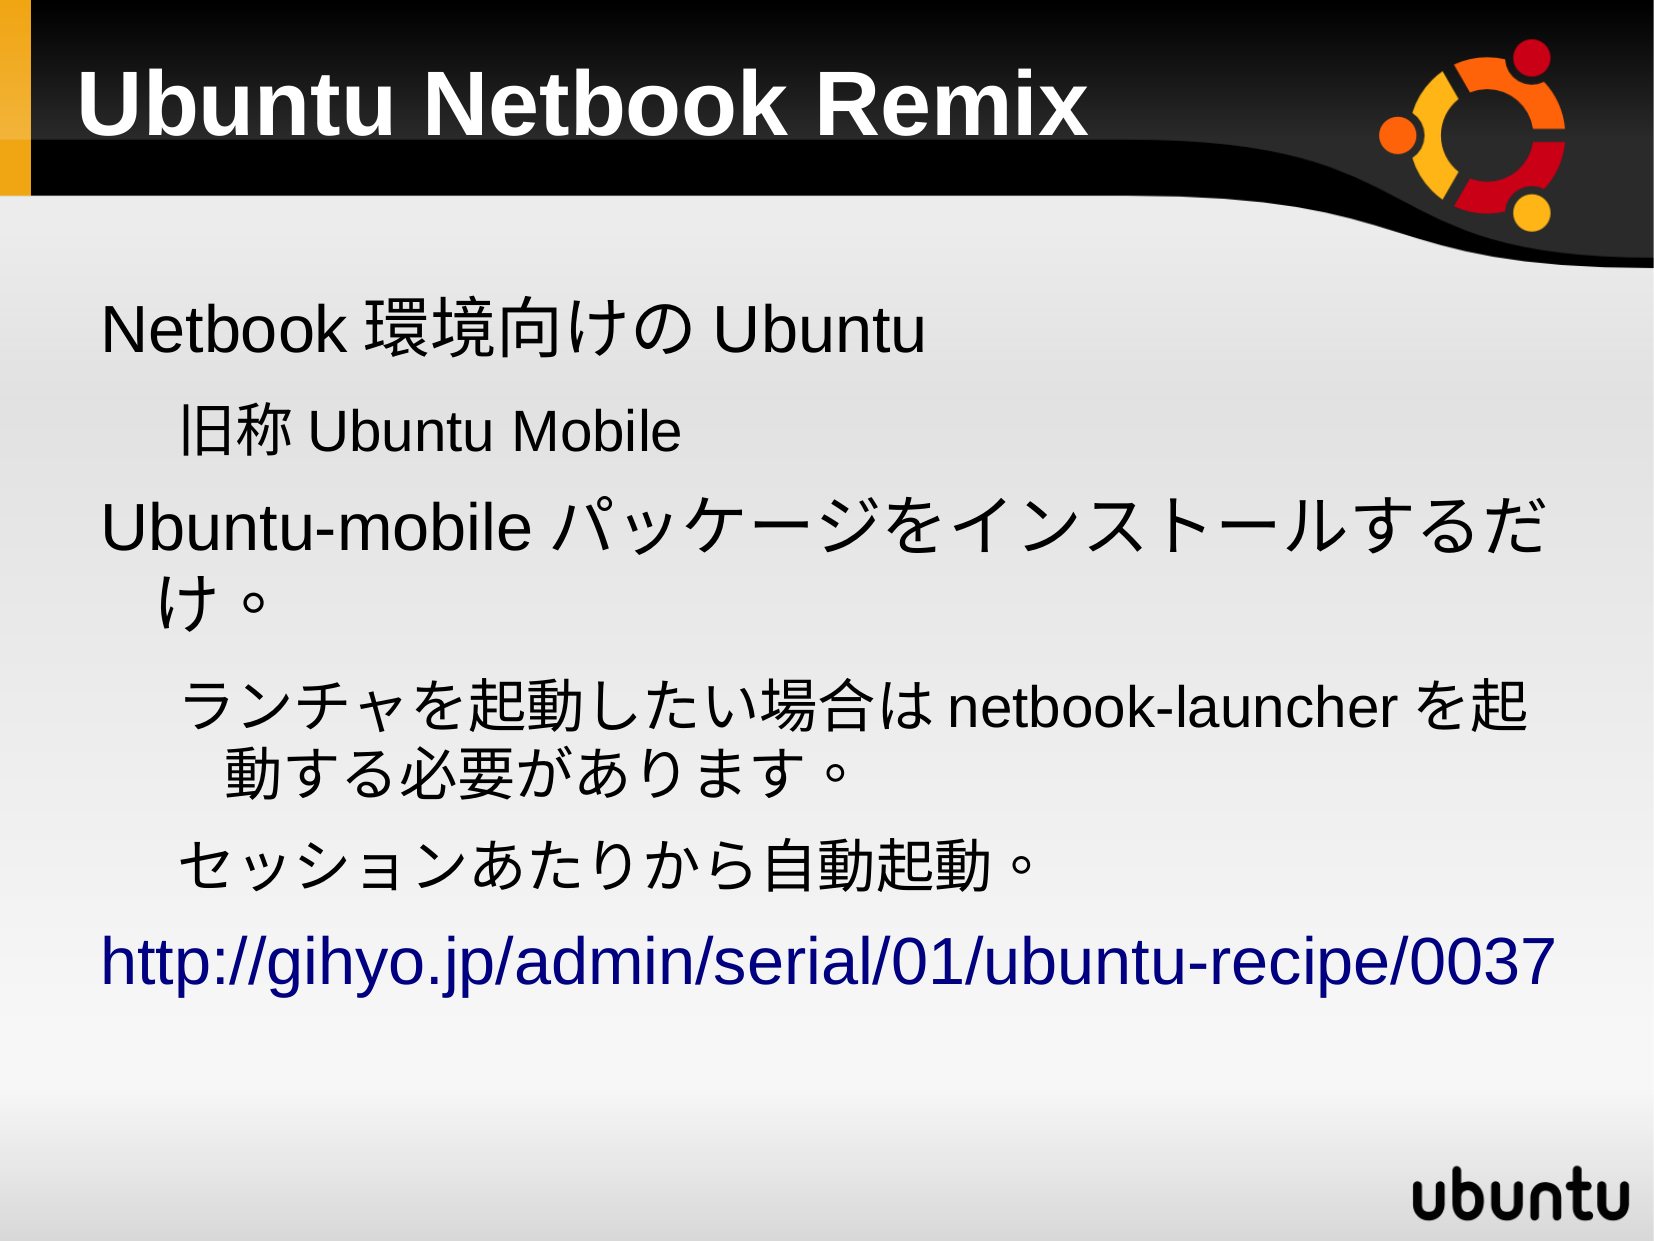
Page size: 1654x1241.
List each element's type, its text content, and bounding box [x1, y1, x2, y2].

title Ubuntu Netbook Remix [76, 7, 1565, 200]
picture [0, 0, 1654, 1241]
list Netbook環境向けのUbuntu 旧称Ubuntu Mobile Ubuntu-mobileパッケージをインストールするだけ。 ランチャを起動したい場合はnetbook-launcherを起動する必要があります。 セッションあたりから自動起動。 http://gihyo.jp/admin/serial/01/ubuntu-recipe/0037 [82, 290, 1571, 1094]
